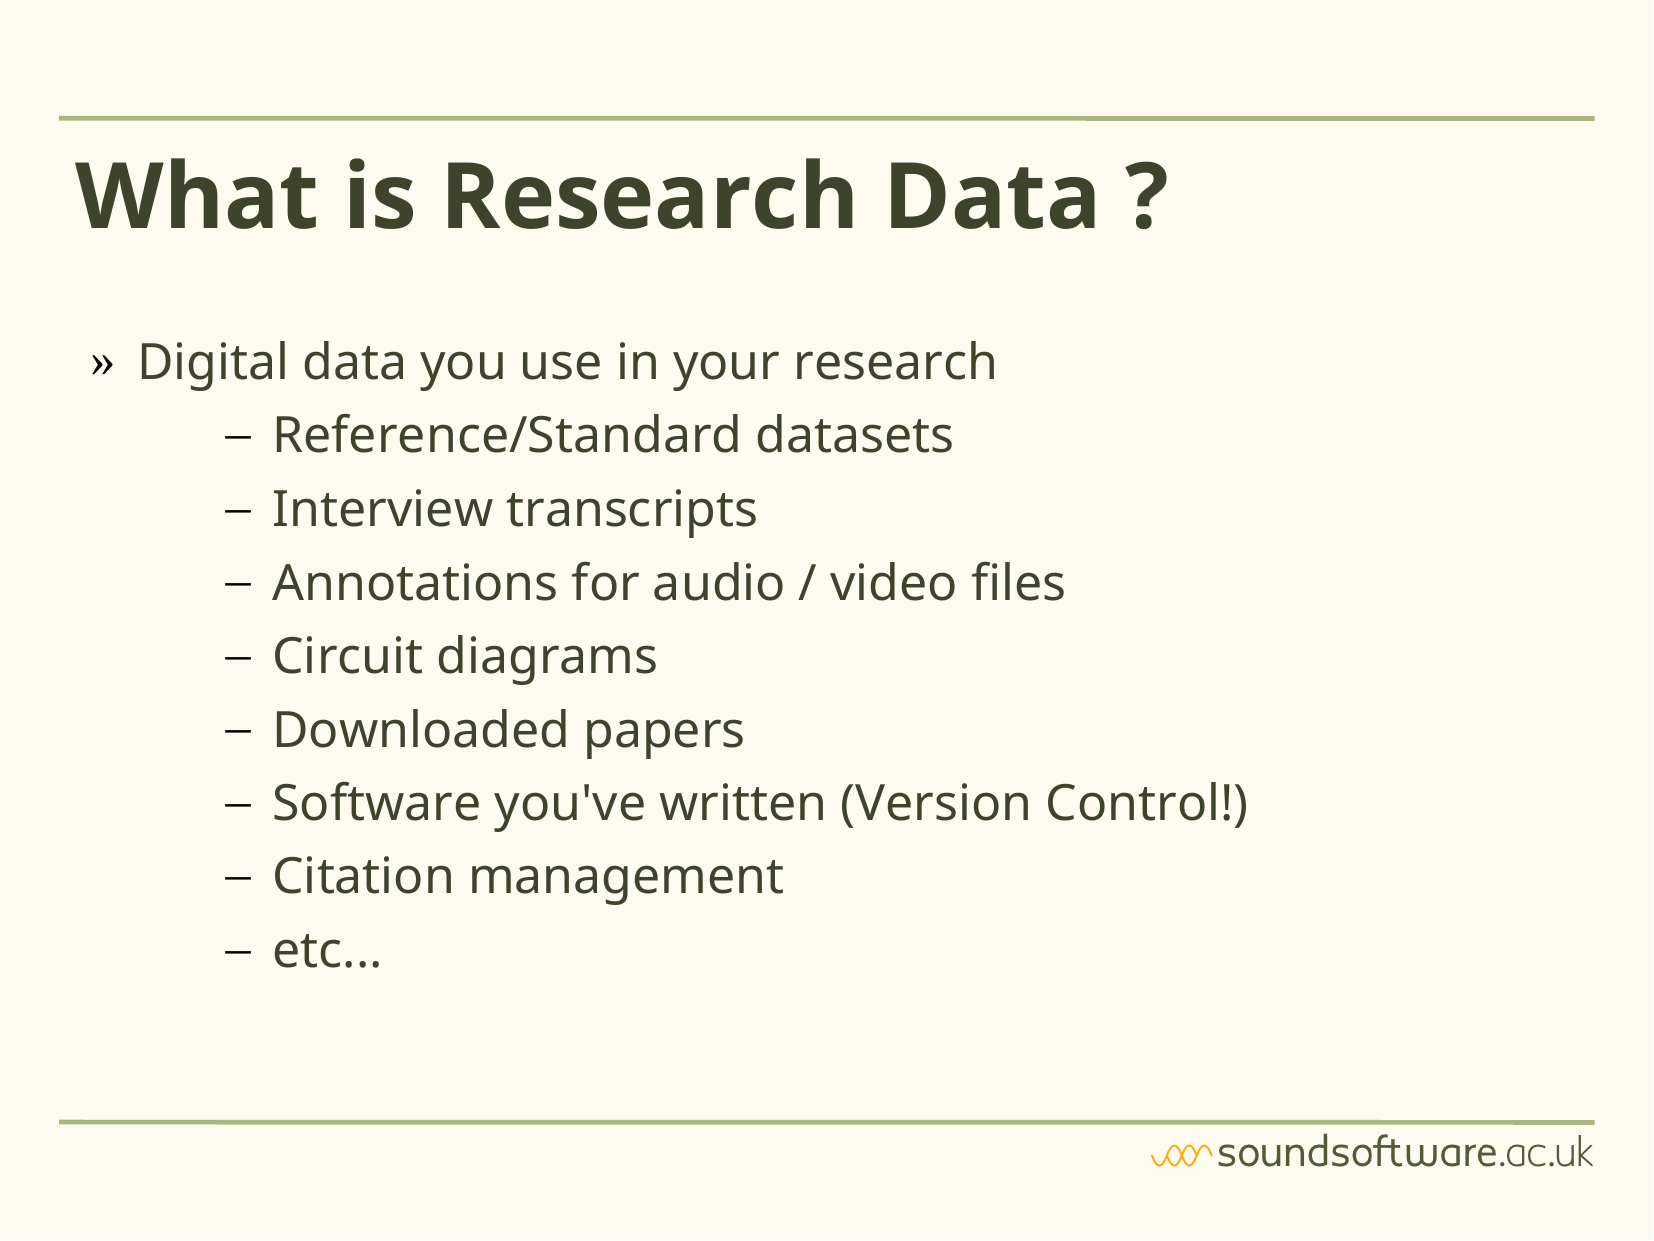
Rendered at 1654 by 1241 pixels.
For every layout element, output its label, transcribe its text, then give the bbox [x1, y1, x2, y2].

title What is Research Data ? [59, 109, 1594, 274]
picture [1151, 1140, 1593, 1167]
list Digital data you use in your research Reference/Standard datasets Interview transcripts Annotations for audio / video files Circuit diagrams Downloaded papers Software you've written (Version Control!) Citation management etc... [59, 321, 1594, 1140]
